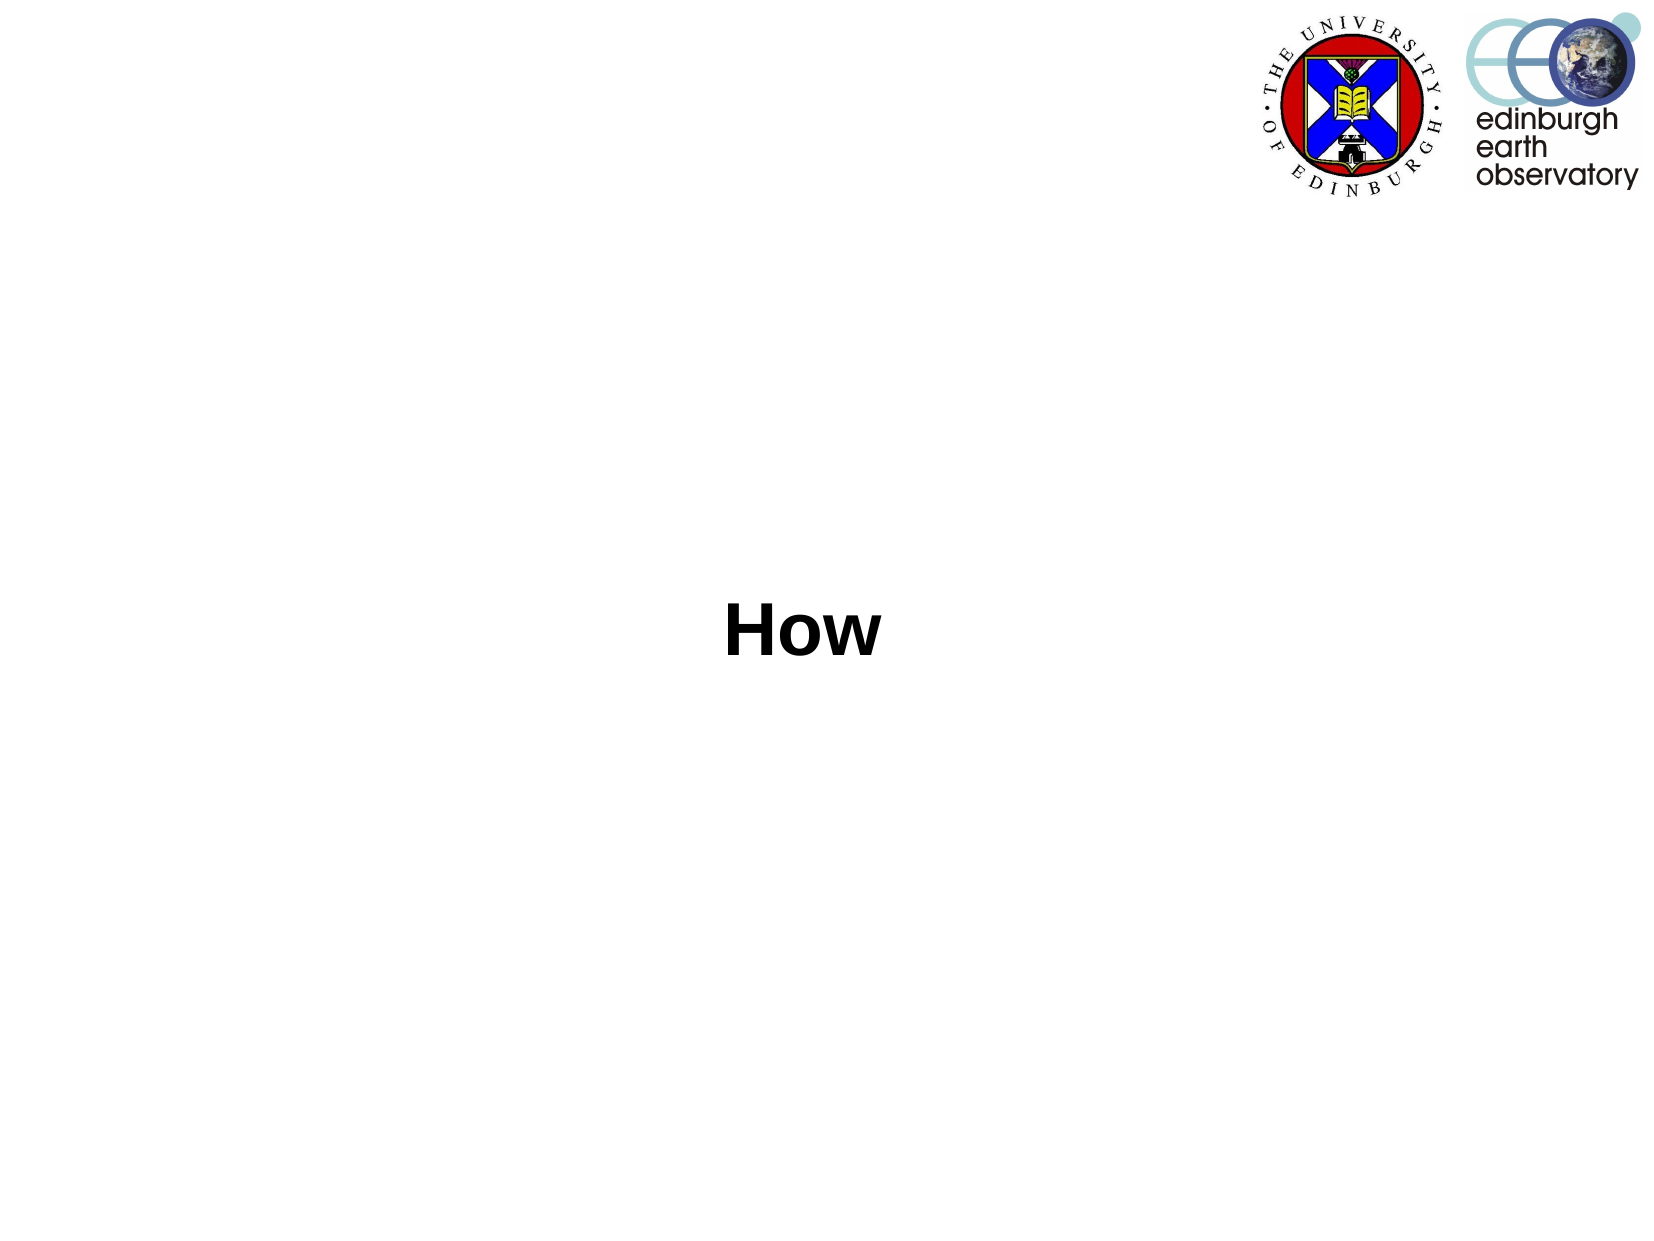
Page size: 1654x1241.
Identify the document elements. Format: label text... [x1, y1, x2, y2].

text_box How [708, 580, 897, 692]
picture [1464, 11, 1642, 191]
picture [1258, 10, 1447, 201]
